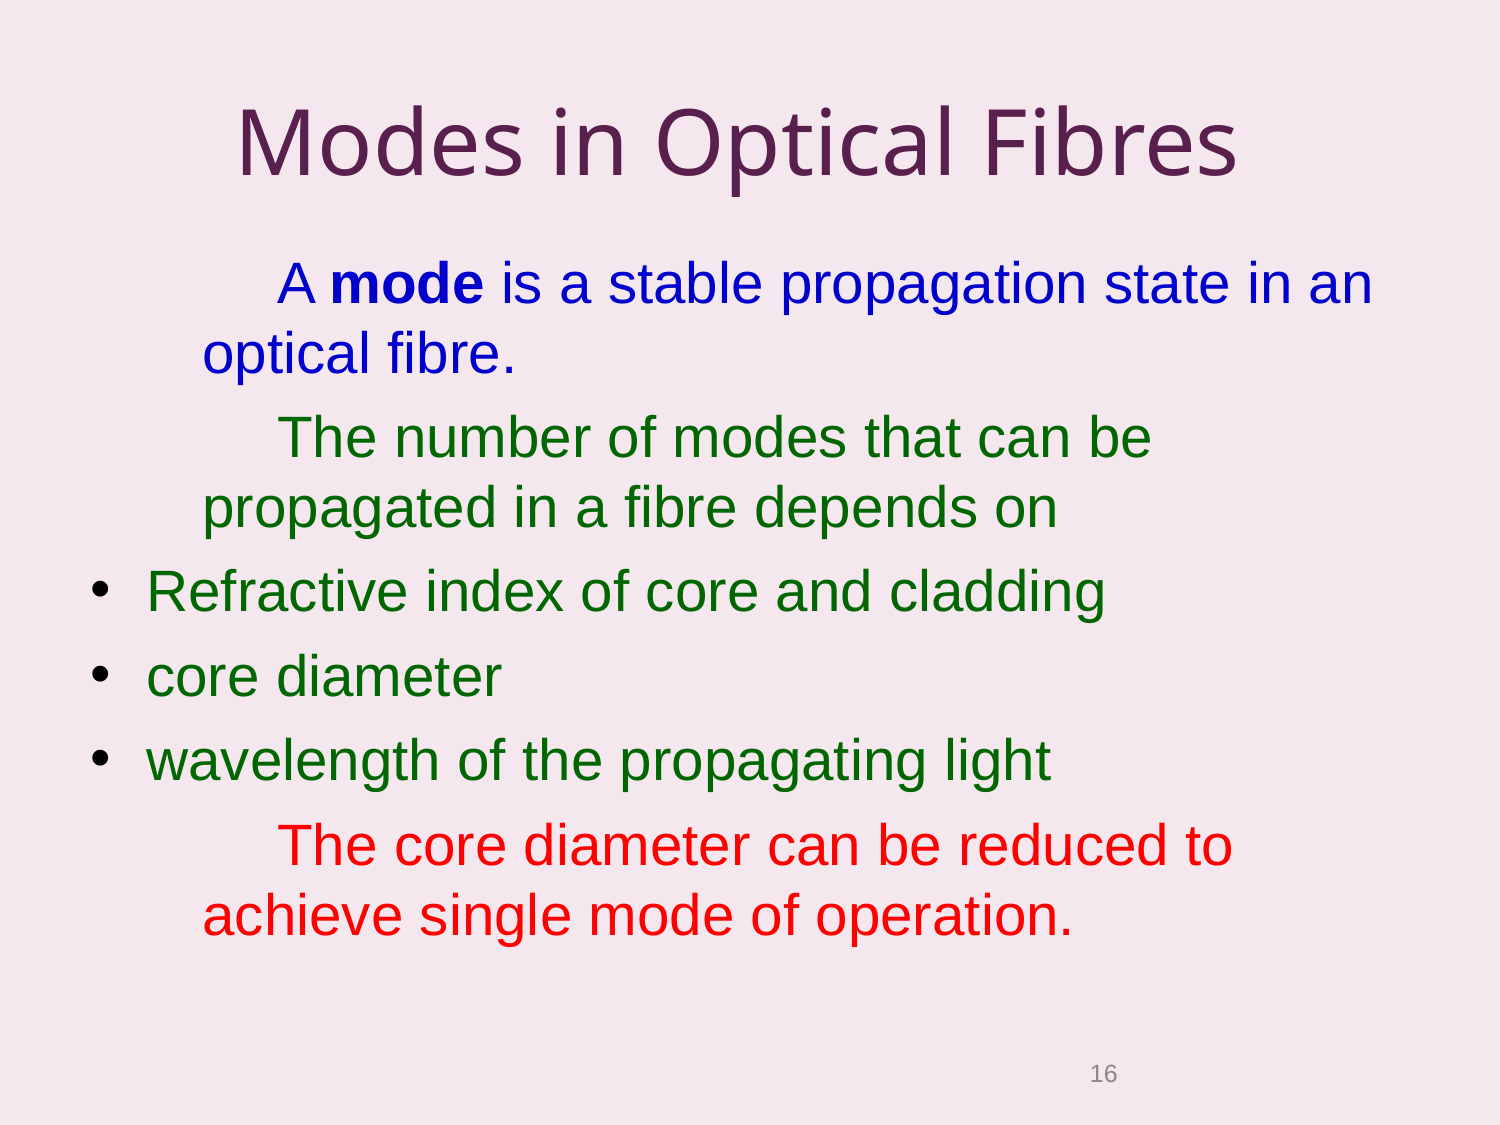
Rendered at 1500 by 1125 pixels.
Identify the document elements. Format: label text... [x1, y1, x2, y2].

title Modes in Optical Fibres [75, 45, 1426, 233]
list A mode is a stable propagation state in an optical fibre. The number of modes that can be propagated in a fibre depends on Refractive index of core and cladding core diameter wavelength of the propagating light The core diameter can be reduced to achieve single mode of operation. [75, 237, 1426, 980]
text_box [1074, 1042, 1426, 1103]
